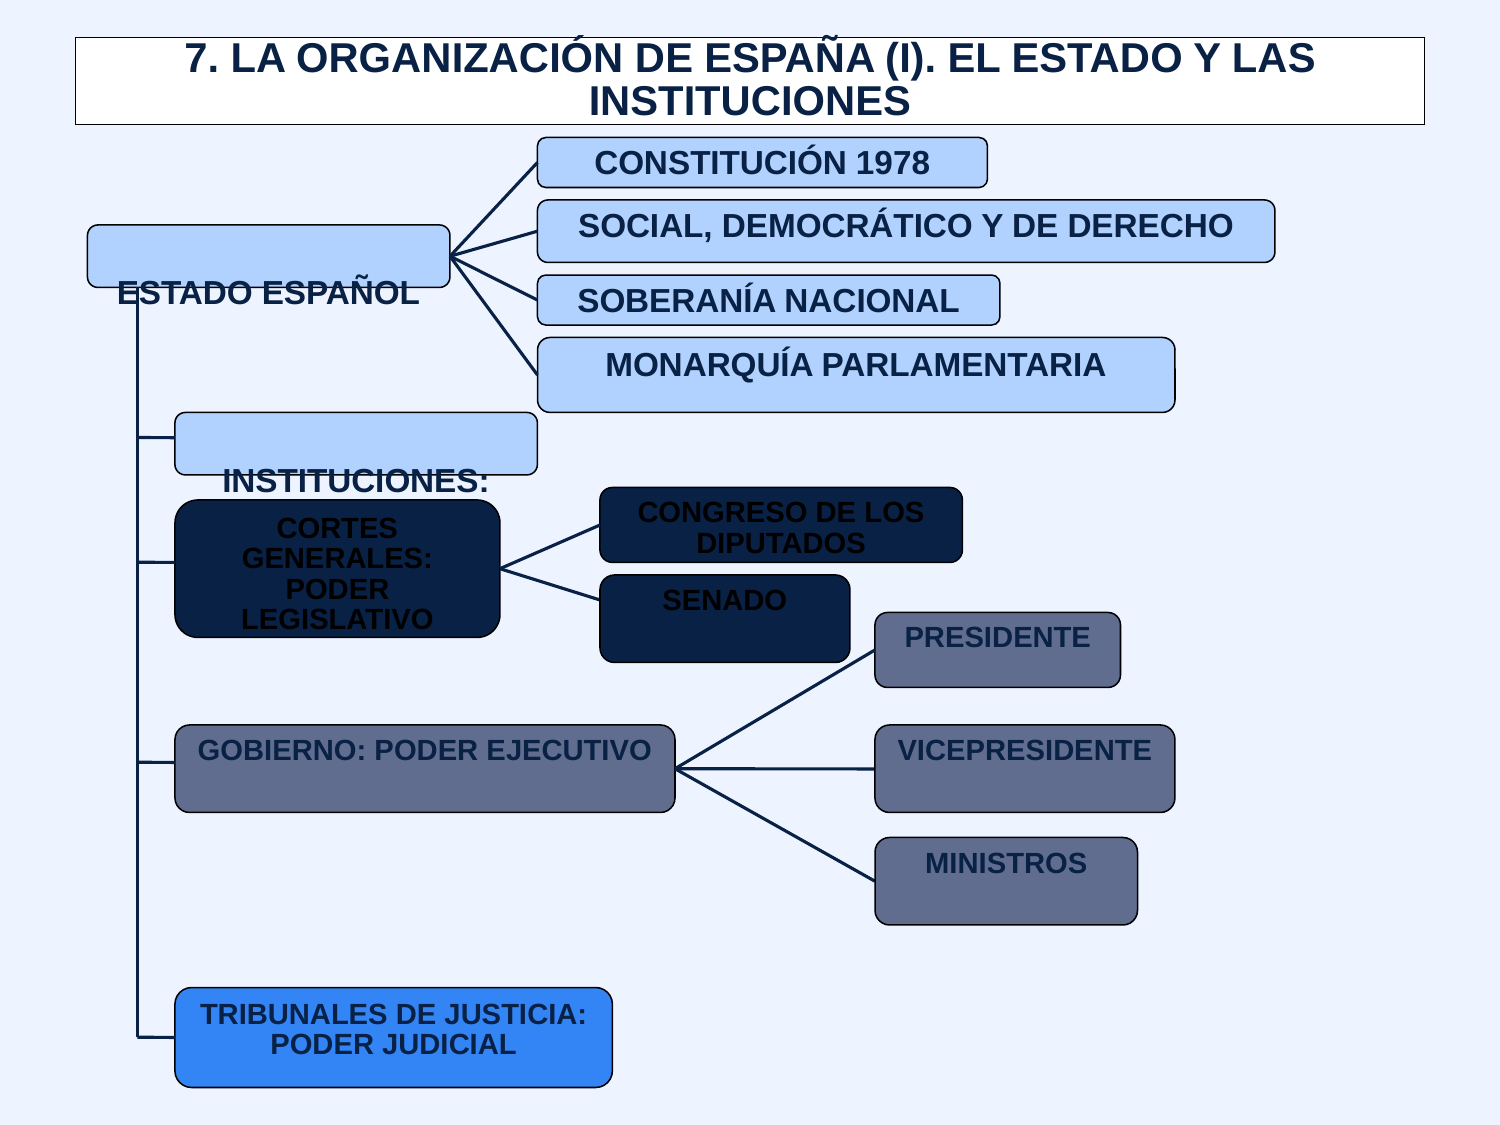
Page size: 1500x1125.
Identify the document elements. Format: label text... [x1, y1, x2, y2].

text_box PRESIDENTE [874, 612, 1121, 688]
text_box CONGRESO DE LOS DIPUTADOS [599, 487, 963, 563]
text_box INSTITUCIONES: [174, 412, 538, 475]
title 7. LA ORGANIZACIÓN DE ESPAÑA (I). EL ESTADO Y LAS INSTITUCIONES [75, 37, 1425, 125]
text_box SOCIAL, DEMOCRÁTICO Y DE DERECHO [537, 199, 1275, 263]
text_box MONARQUÍA PARLAMENTARIA [537, 337, 1176, 413]
text_box SOBERANÍA NACIONAL [537, 275, 1000, 326]
text_box TRIBUNALES DE JUSTICIA: PODER JUDICIAL [174, 987, 613, 1088]
text_box SENADO [600, 574, 850, 663]
text_box MINISTROS [875, 837, 1138, 925]
text_box VICEPRESIDENTE [874, 724, 1175, 813]
text_box GOBIERNO: PODER EJECUTIVO [174, 724, 676, 813]
text_box CORTES GENERALES: PODER LEGISLATIVO [174, 499, 500, 638]
text_box CONSTITUCIÓN 1978 [537, 137, 988, 188]
text_box ESTADO ESPAÑOL [87, 224, 450, 288]
